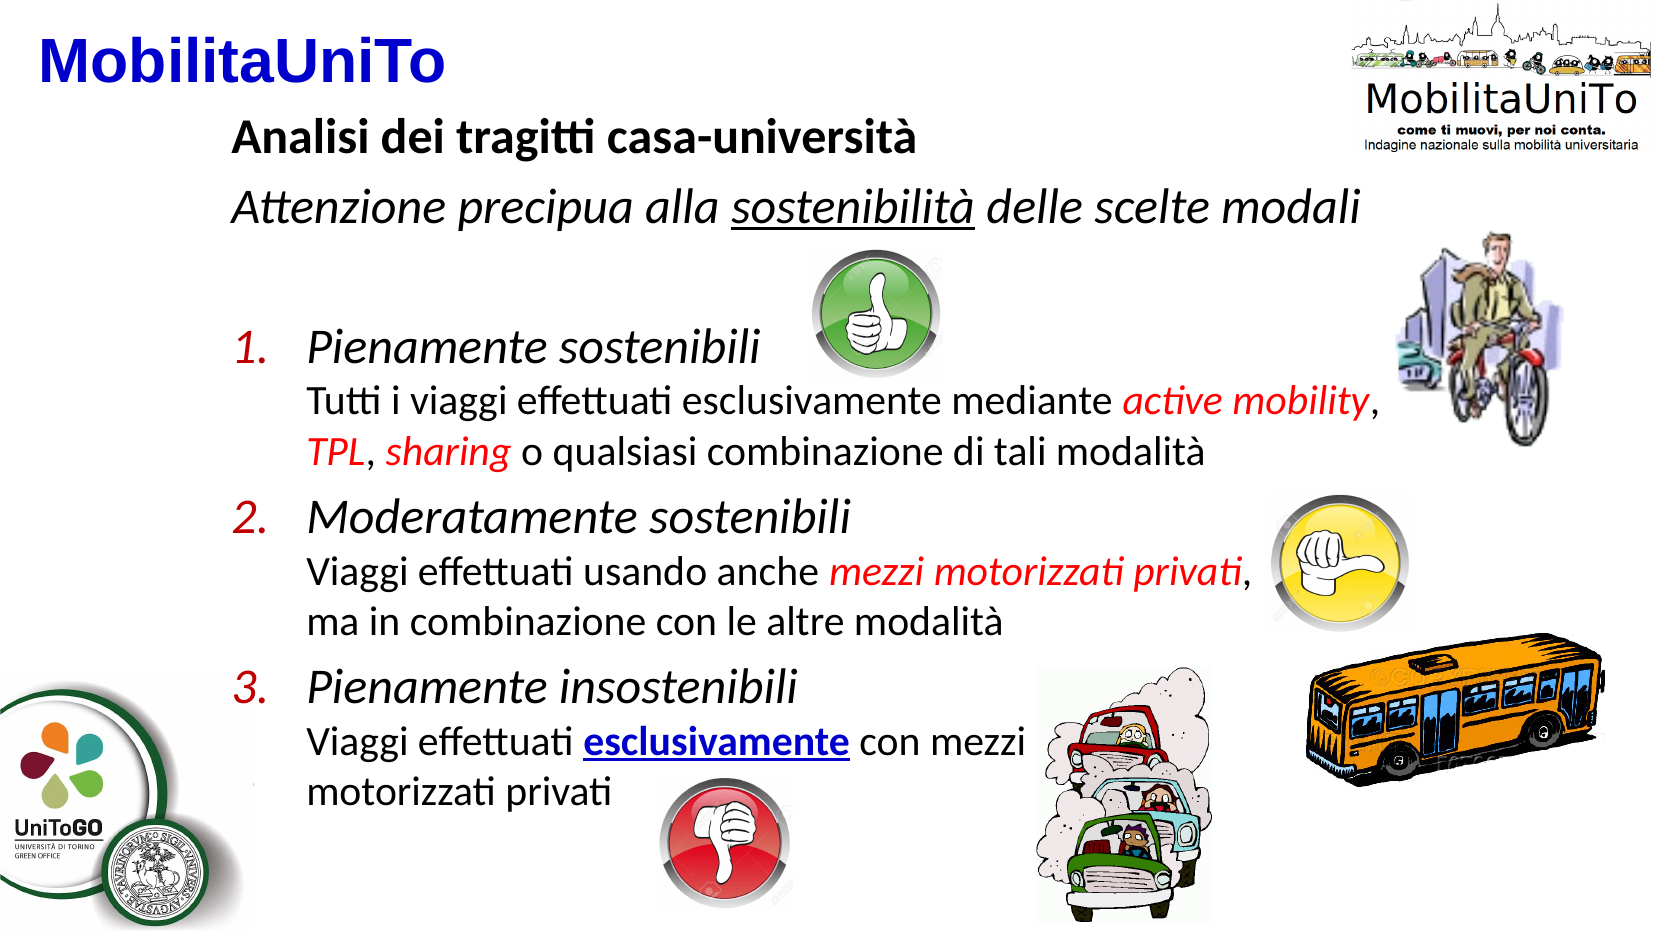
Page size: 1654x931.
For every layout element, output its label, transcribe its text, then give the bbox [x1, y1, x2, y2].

picture [1349, 0, 1654, 152]
picture [0, 670, 254, 931]
text_box Analisi dei tragitti casa-università Attenzione precipua alla sostenibilità delle scelte modali Pienamente sostenibili Tutti i viaggi effettuati esclusivamente mediante active mobility, TPL, sharing o qualsiasi combinazione di tali modalità Moderatamente sostenibili Viaggi effettuati usando anche mezzi motorizzati privati, ma in combinazione con le altre modalità Pienamente insostenibili Viaggi effettuati esclusivamente con mezzi motorizzati privati [216, 95, 1589, 746]
picture [1267, 492, 1605, 787]
text_box MobilitaUniTo [23, 18, 471, 103]
picture [1036, 667, 1212, 922]
picture [656, 776, 793, 911]
